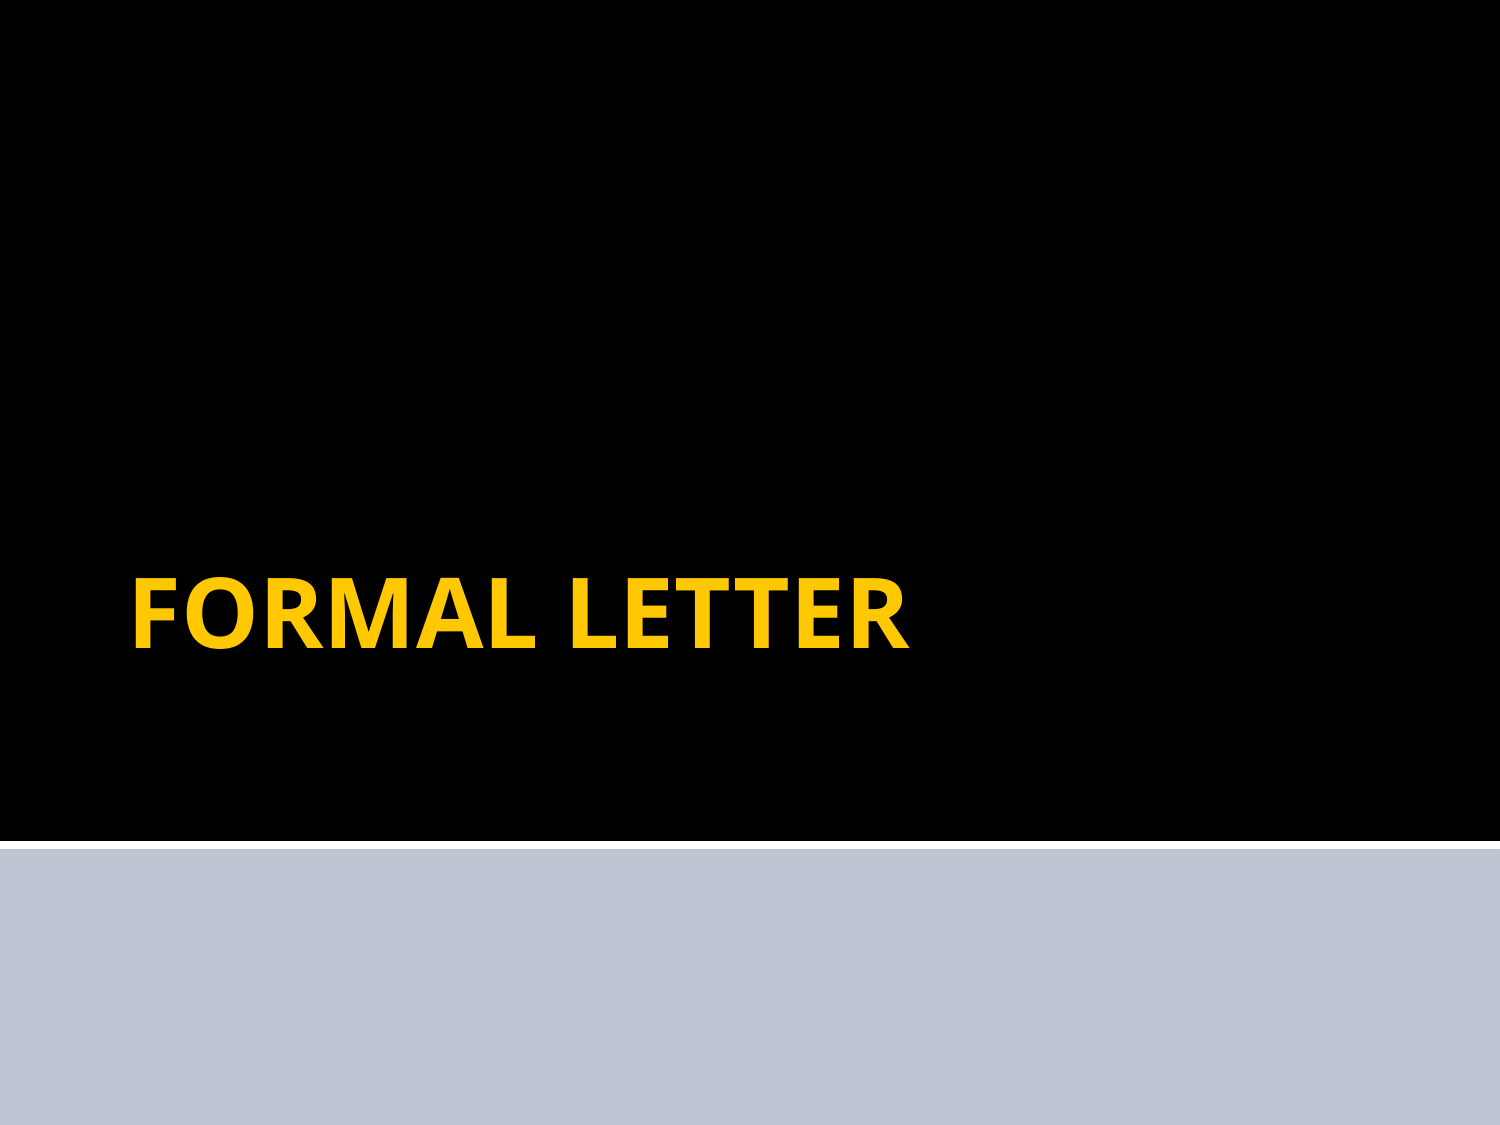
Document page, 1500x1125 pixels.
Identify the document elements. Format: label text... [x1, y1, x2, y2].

title FORMAL LETTER [112, 550, 1438, 826]
